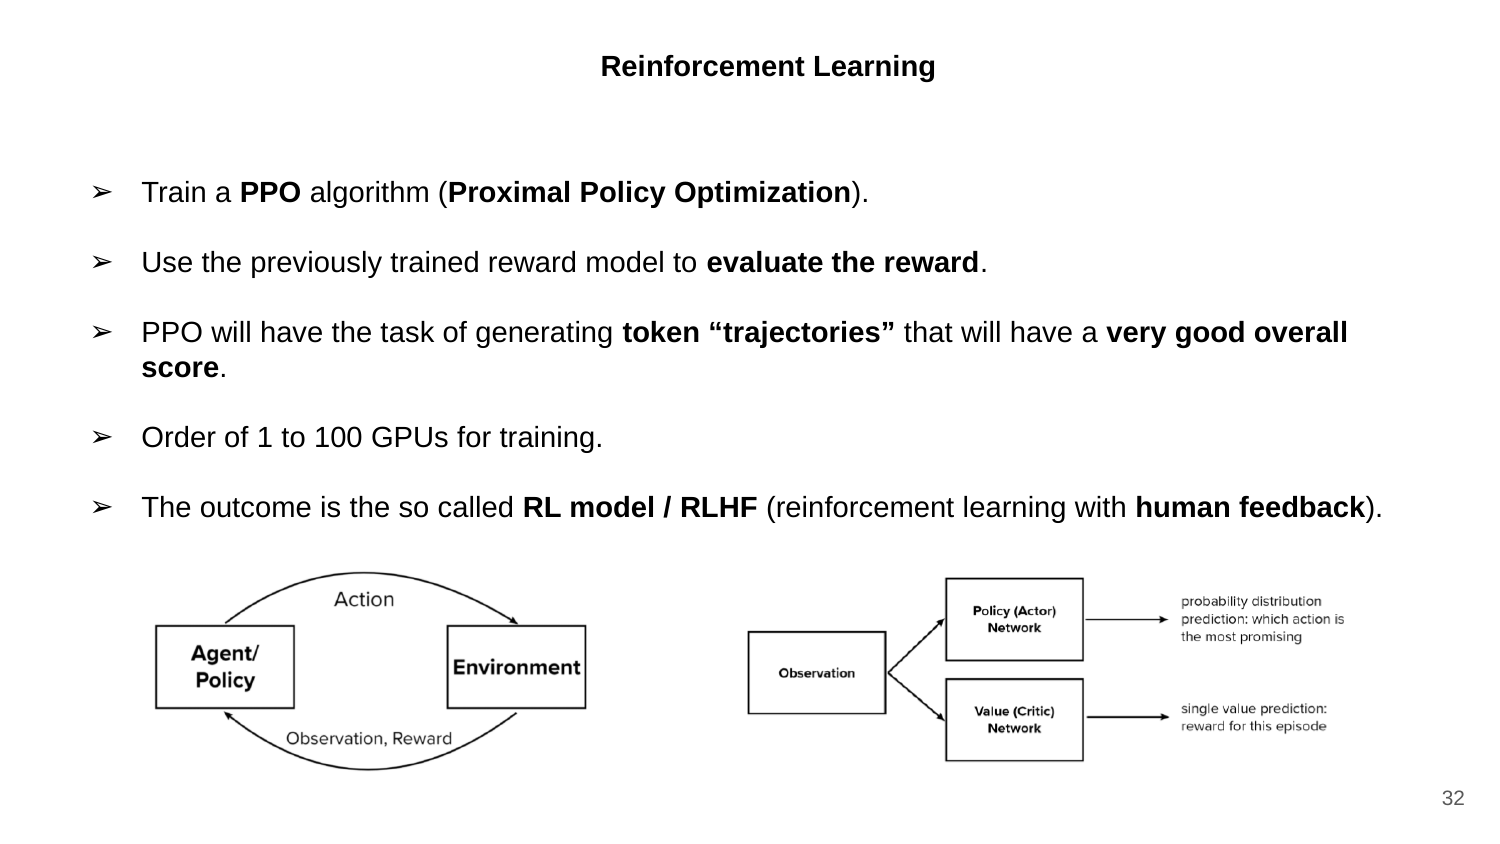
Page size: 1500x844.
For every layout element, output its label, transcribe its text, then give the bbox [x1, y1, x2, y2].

text_box Reinforcement Learning [585, 32, 969, 102]
text_box Train a PPO algorithm (Proximal Policy Optimization). Use the previously trained reward model to evaluate the reward. PPO will have the task of generating token “trajectories” that will have a very good overall score. Order of 1 to 100 GPUs for training. The outcome is the so called RL model / RLHF (reinforcement learning with human feedback). [51, 158, 1457, 547]
slide_number <number> [1389, 764, 1480, 830]
picture [737, 557, 1354, 771]
picture [143, 562, 597, 775]
